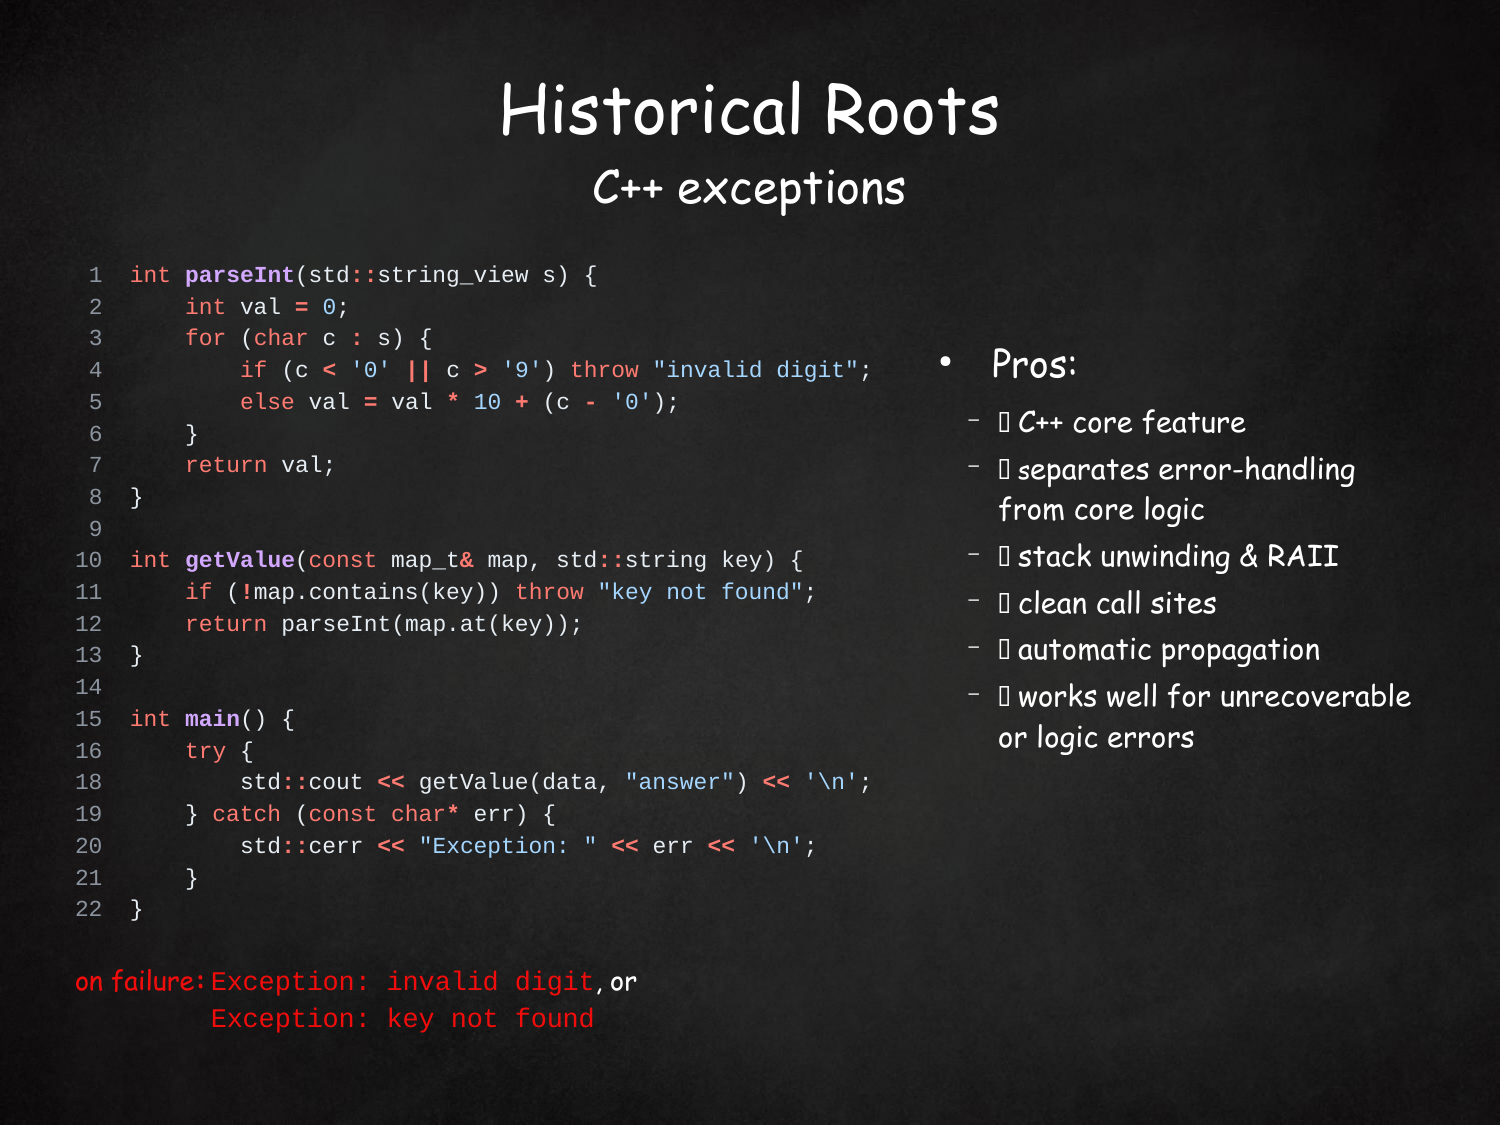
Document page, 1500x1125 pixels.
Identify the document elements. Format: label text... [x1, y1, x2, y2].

list Pros: ✅ C++ core feature ✅ separates error-handling from core logic ✅ stack unwinding & RAII ✅ clean call sites ✅ automatic propagation ✅ works well for unrecoverable or logic errors [921, 336, 1426, 1040]
list 1 int parseInt(std::string_view s) { 2 int val = 0; 3 for (char c : s) { 4 if (c < '0' || c > '9') throw "invalid digit"; 5 else val = val * 10 + (c - '0'); 6 } 7 return val; 8 } 9 10 int getValue(const map_t& map, std::string key) { 11 if (!map.contains(key)) throw "key not found"; 12 return parseInt(map.at(key)); 13 } 14 15 int main() { 16 try { 18 std::cout << getValue(data, "answer") << '\n'; 19 } catch (const char* err) { 20 std::cerr << "Exception: " << err << '\n'; 21 } 22 } on failure: Exception: invalid digit, or Exception: key not found [75, 263, 886, 1040]
title Historical Roots C++ exceptions [75, 44, 1425, 233]
picture [0, 0, 1500, 1125]
